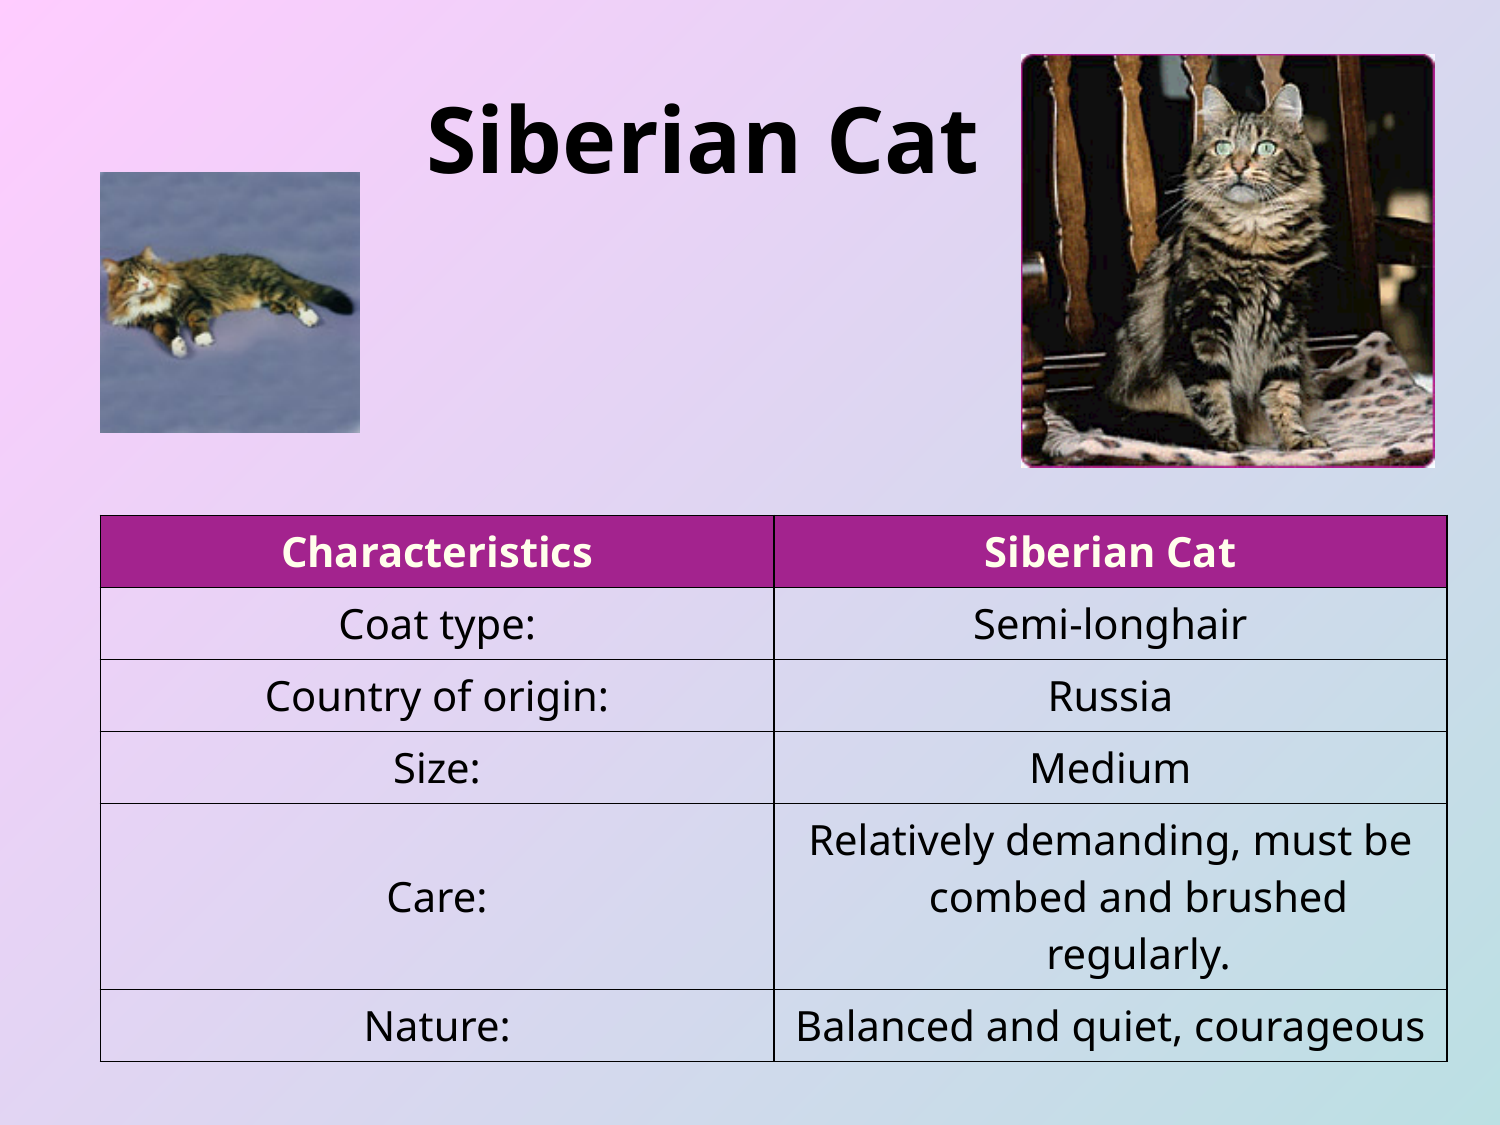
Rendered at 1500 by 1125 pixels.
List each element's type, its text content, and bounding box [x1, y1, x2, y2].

table_header Characteristics [101, 516, 773, 587]
title Siberian Cat [41, 42, 1392, 231]
table_cell Semi-longhair [775, 588, 1446, 659]
table_cell Care: [101, 804, 773, 989]
table_cell Coat type: [101, 588, 773, 659]
table_cell Russia [775, 660, 1446, 731]
table_cell Balanced and quiet, courageous [775, 990, 1446, 1061]
table_cell Size: [101, 732, 773, 803]
table_header Siberian Cat [775, 516, 1446, 587]
table_cell Country of origin: [101, 660, 773, 731]
table_cell Medium [775, 732, 1446, 803]
table_cell Nature: [101, 990, 773, 1061]
picture [1021, 54, 1435, 468]
picture [100, 172, 360, 433]
table_cell Relatively demanding, must be combed and brushed regularly. [775, 804, 1446, 989]
